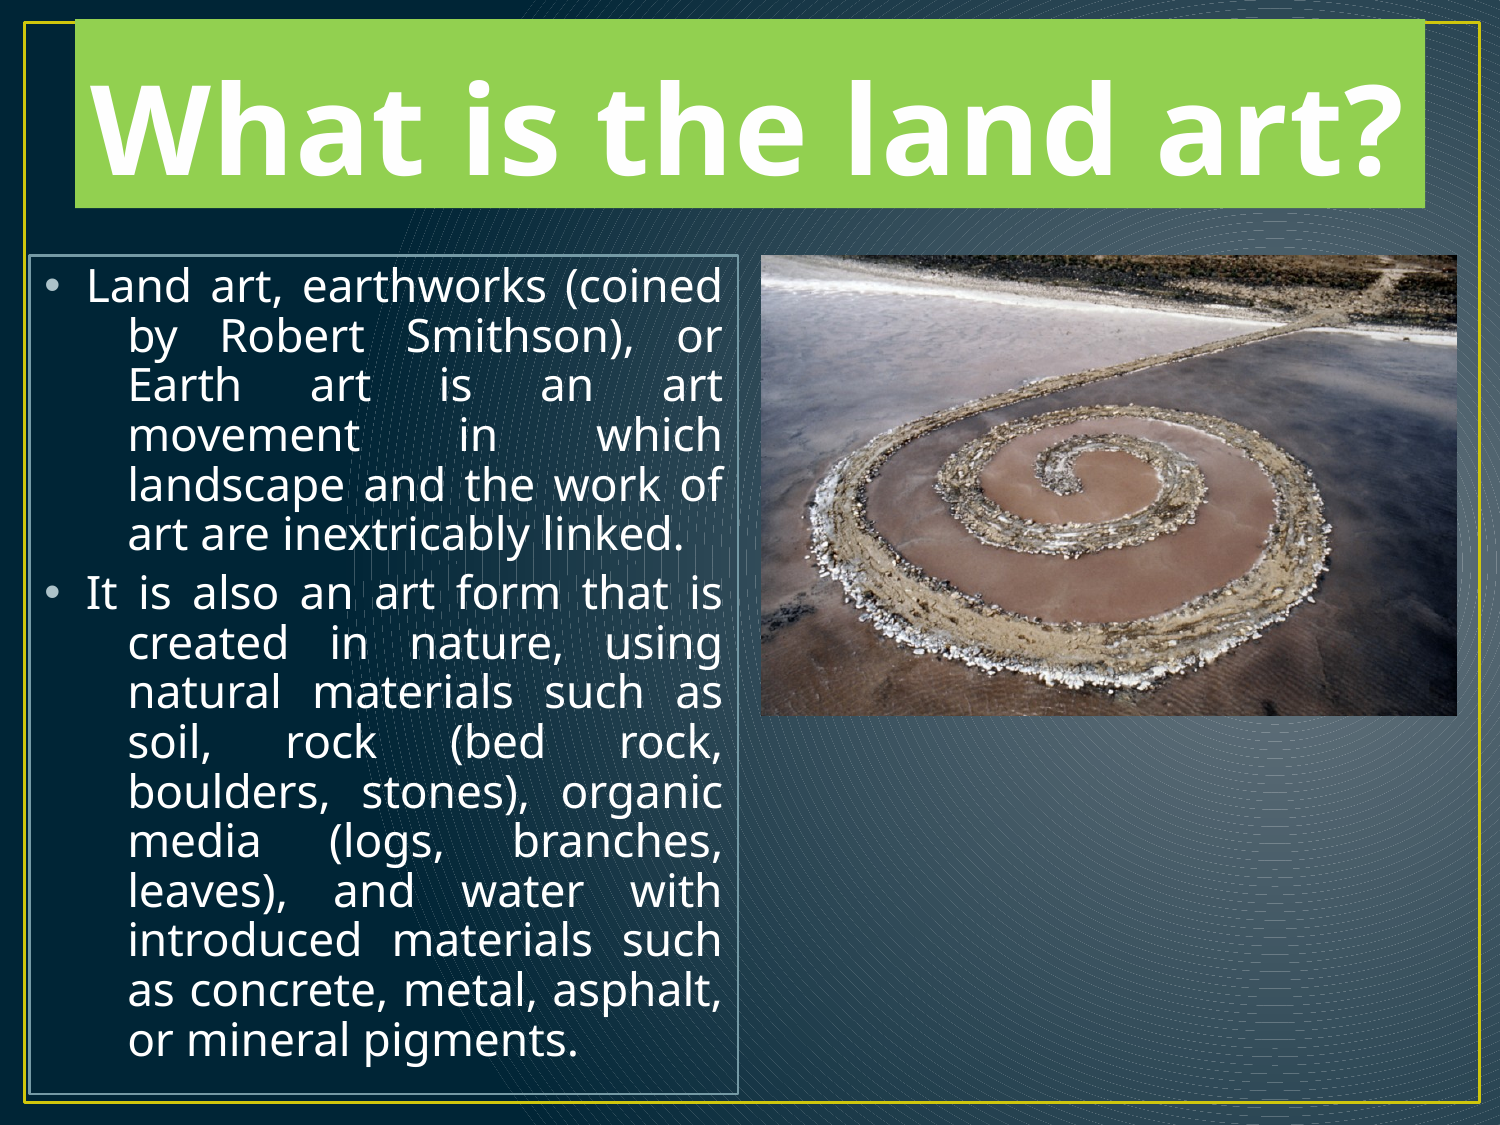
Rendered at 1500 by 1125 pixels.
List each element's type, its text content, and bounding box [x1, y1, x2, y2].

list Land art, earthworks (coined by Robert Smithson), or Earth art is an art movement in which landscape and the work of art are inextricably linked. It is also an art form that is created in nature, using natural materials such as soil, rock (bed rock, boulders, stones), organic media (logs, branches, leaves), and water with introduced materials such as concrete, metal, asphalt, or mineral pigments. [29, 255, 739, 1095]
picture [761, 255, 1457, 717]
title What is the land art? [75, 19, 1426, 209]
